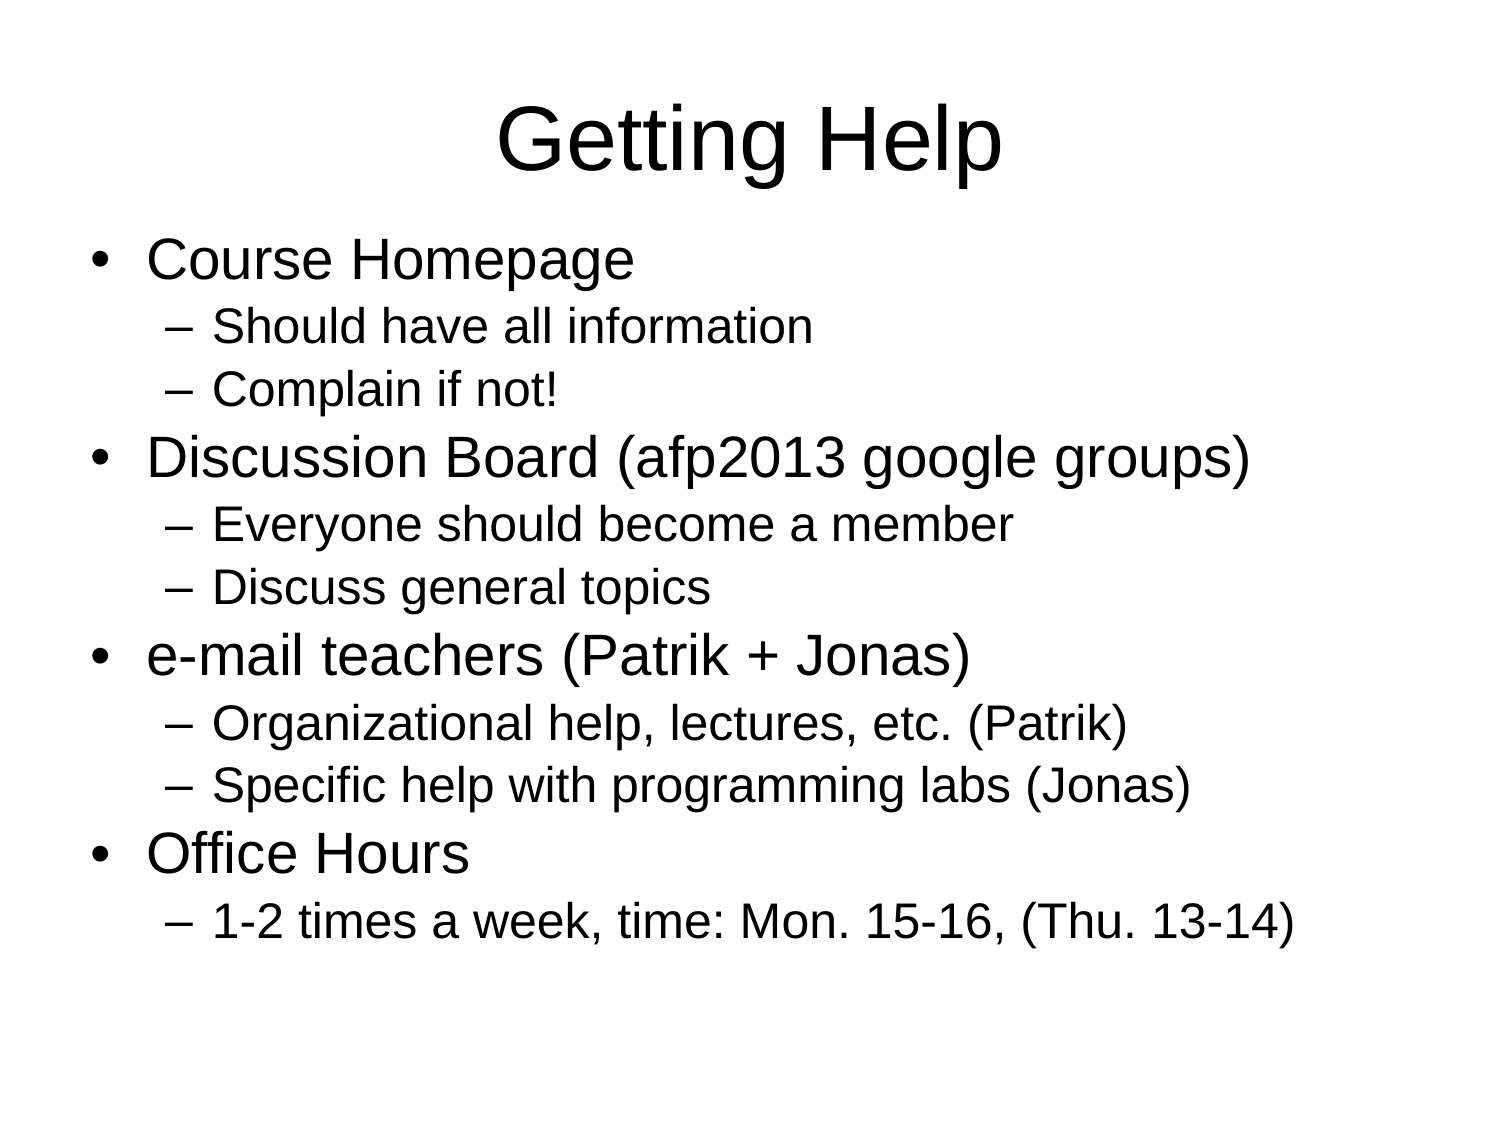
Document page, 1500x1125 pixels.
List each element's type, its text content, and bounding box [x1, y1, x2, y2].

title Getting Help [75, 45, 1426, 224]
list Course Homepage Should have all information Complain if not! Discussion Board (afp2013 google groups) Everyone should become a member Discuss general topics e-mail teachers (Patrik + Jonas) Organizational help, lectures, etc. (Patrik) Specific help with programming labs (Jonas) Office Hours 1-2 times a week, time: Mon. 15-16, (Thu. 13-14) [75, 224, 1426, 1013]
